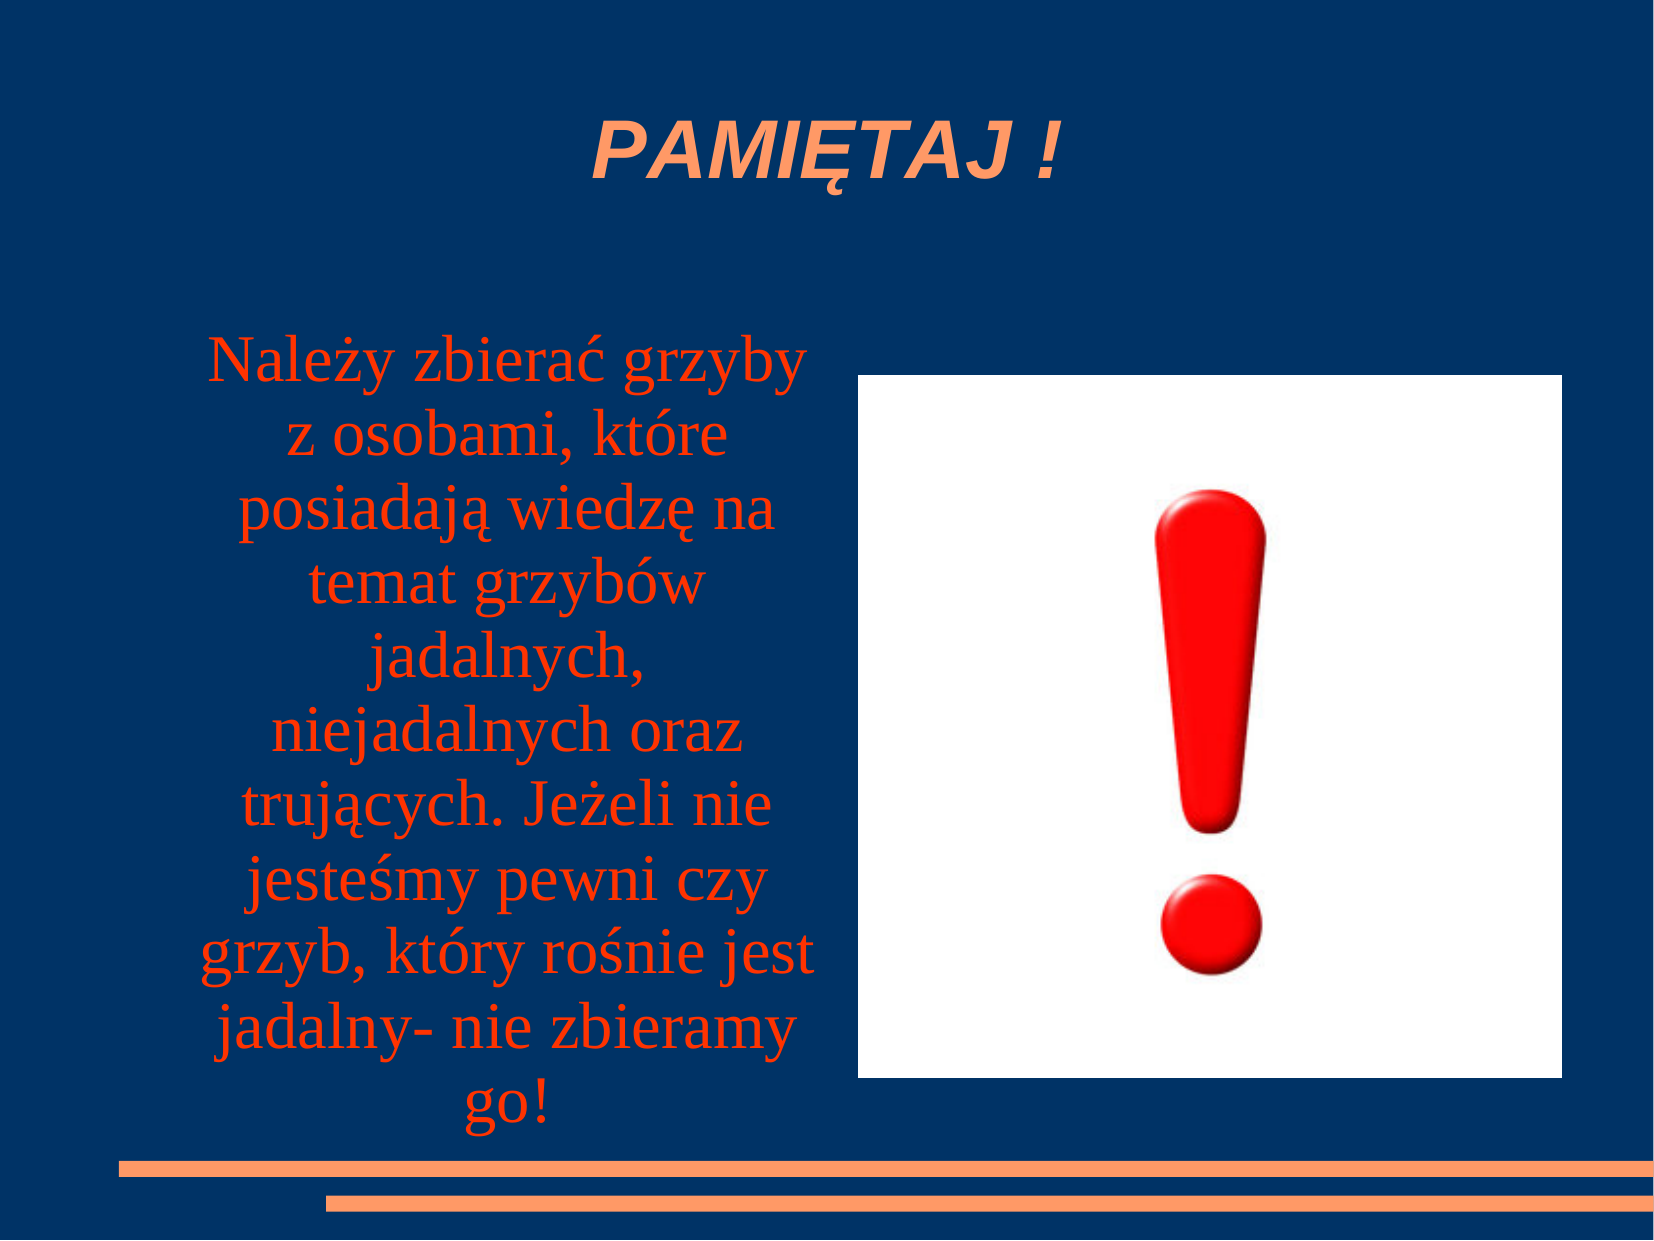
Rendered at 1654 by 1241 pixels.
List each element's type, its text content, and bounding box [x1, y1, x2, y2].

picture [858, 375, 1562, 1079]
title PAMIĘTAJ ! [121, 46, 1534, 254]
list Należy zbierać grzyby z osobami, które posiadają wiedzę na temat grzybów jadalnych, niejadalnych oraz trujących. Jeżeli nie jesteśmy pewni czy grzyb, który rośnie jest jadalny- nie zbieramy go! [121, 322, 824, 1134]
